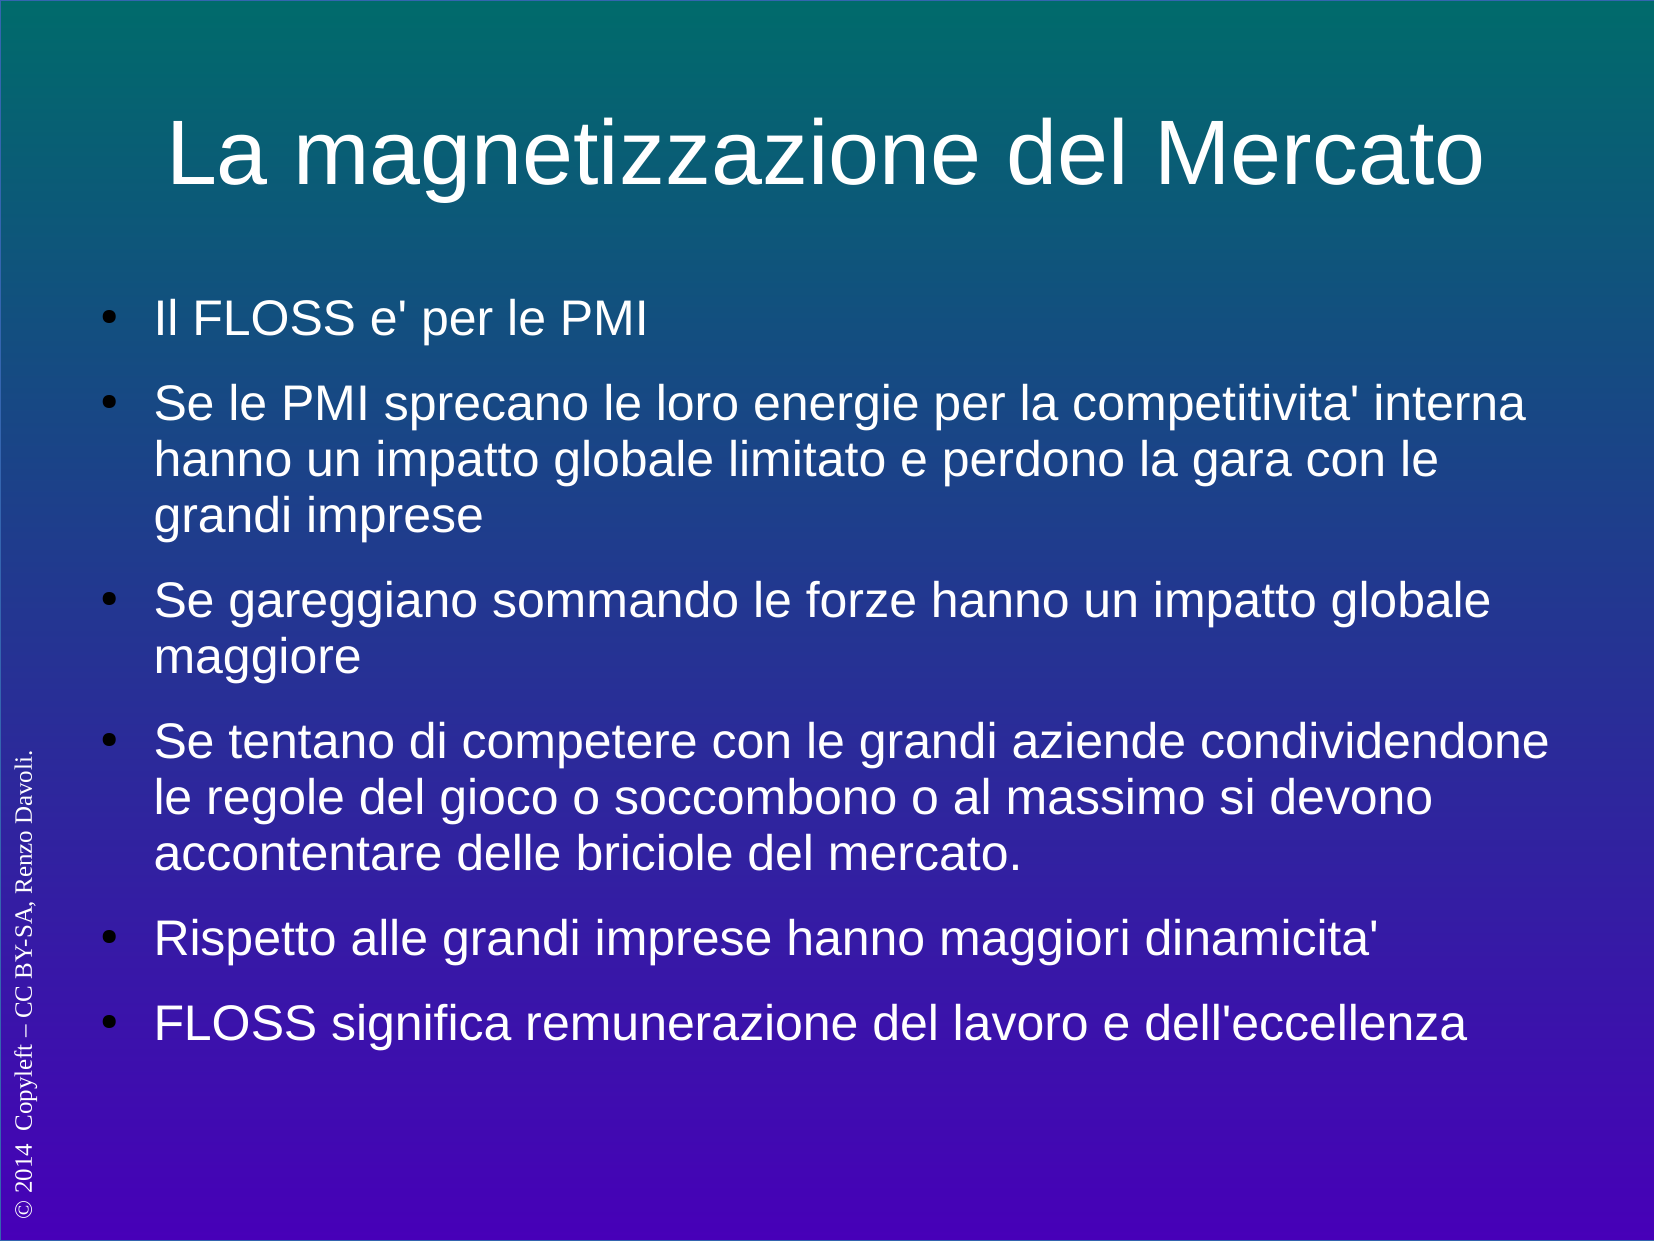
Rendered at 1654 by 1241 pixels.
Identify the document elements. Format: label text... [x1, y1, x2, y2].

title La magnetizzazione del Mercato [82, 49, 1571, 257]
list Il FLOSS e' per le PMI Se le PMI sprecano le loro energie per la competitivita' interna hanno un impatto globale limitato e perdono la gara con le grandi imprese Se gareggiano sommando le forze hanno un impatto globale maggiore Se tentano di competere con le grandi aziende condividendone le regole del gioco o soccombono o al massimo si devono accontentare delle briciole del mercato. Rispetto alle grandi imprese hanno maggiori dinamicita' FLOSS significa remunerazione del lavoro e dell'eccellenza [82, 290, 1571, 1094]
